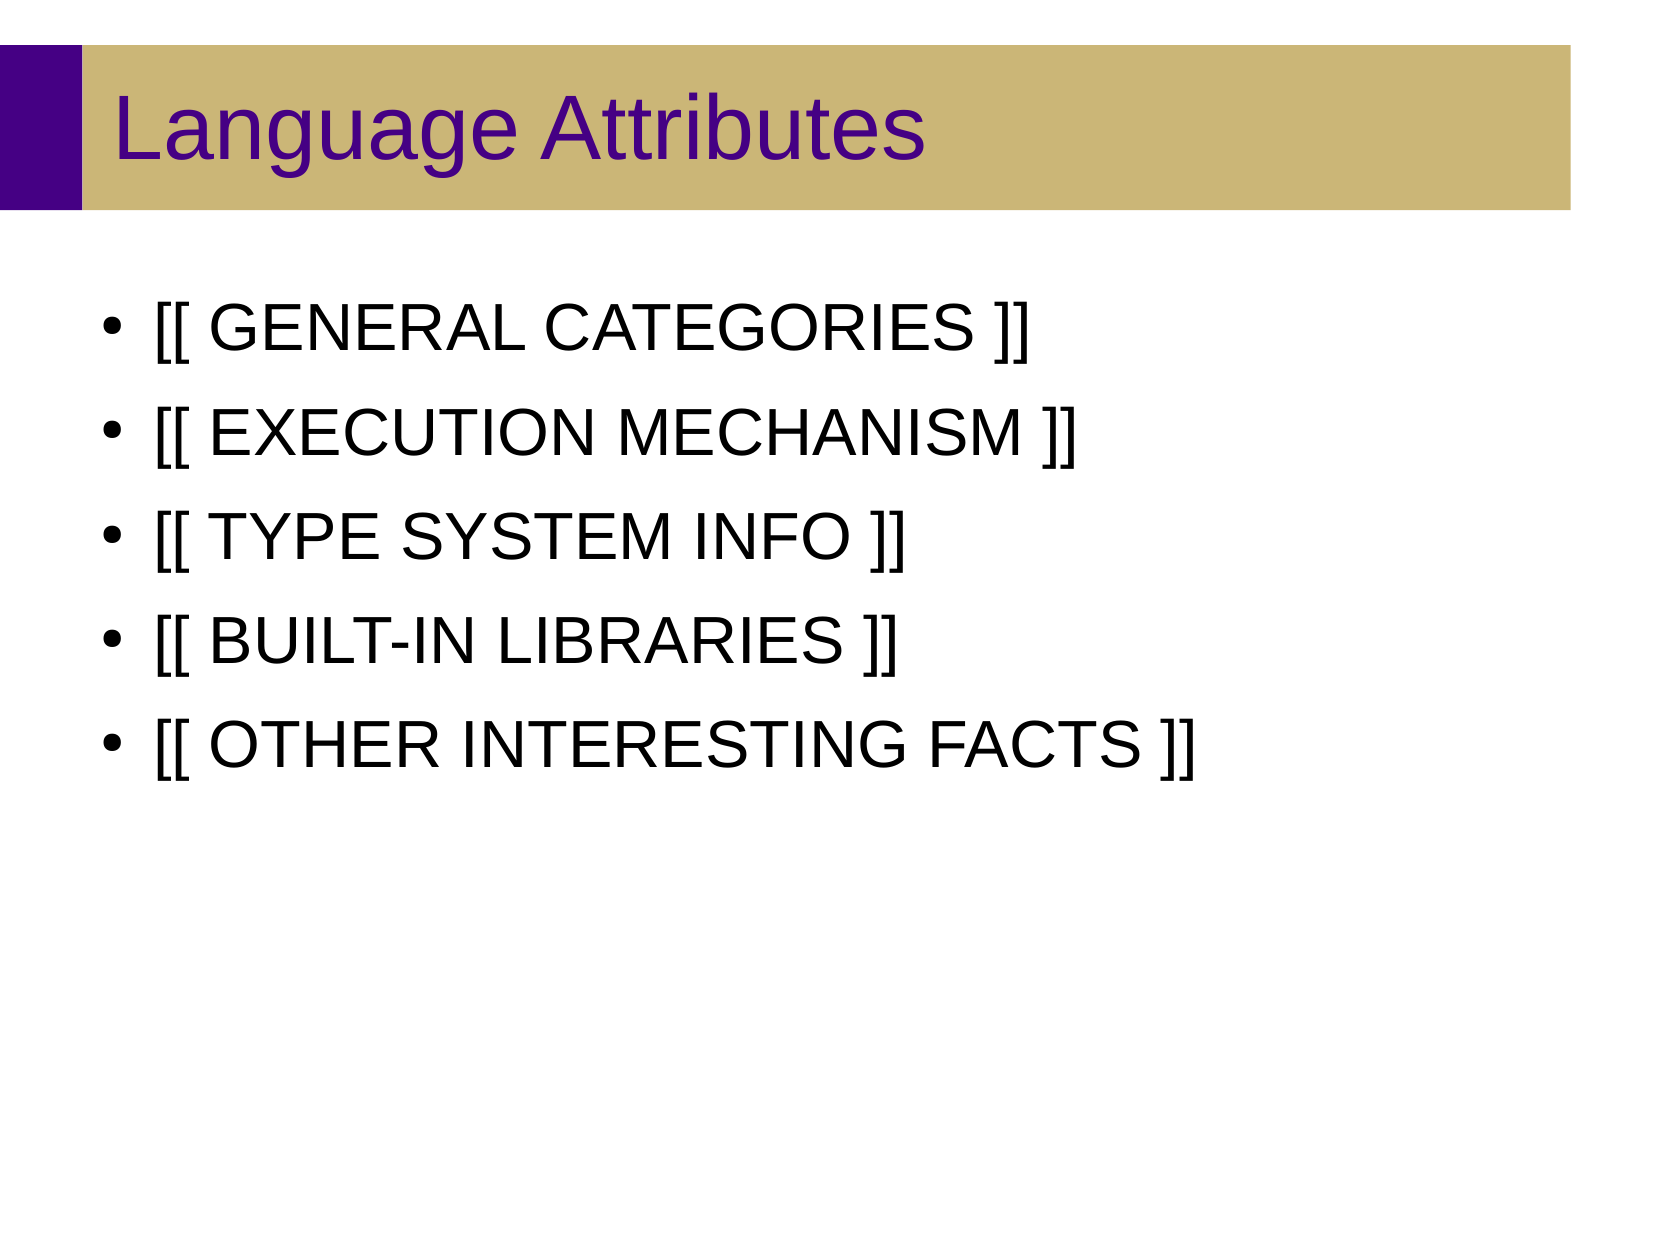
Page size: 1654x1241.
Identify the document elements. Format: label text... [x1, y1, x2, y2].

list [[ GENERAL CATEGORIES ]] [[ EXECUTION MECHANISM ]] [[ TYPE SYSTEM INFO ]] [[ BUILT-IN LIBRARIES ]] [[ OTHER INTERESTING FACTS ]] [82, 290, 1571, 1010]
title Language Attributes [82, 45, 1571, 211]
